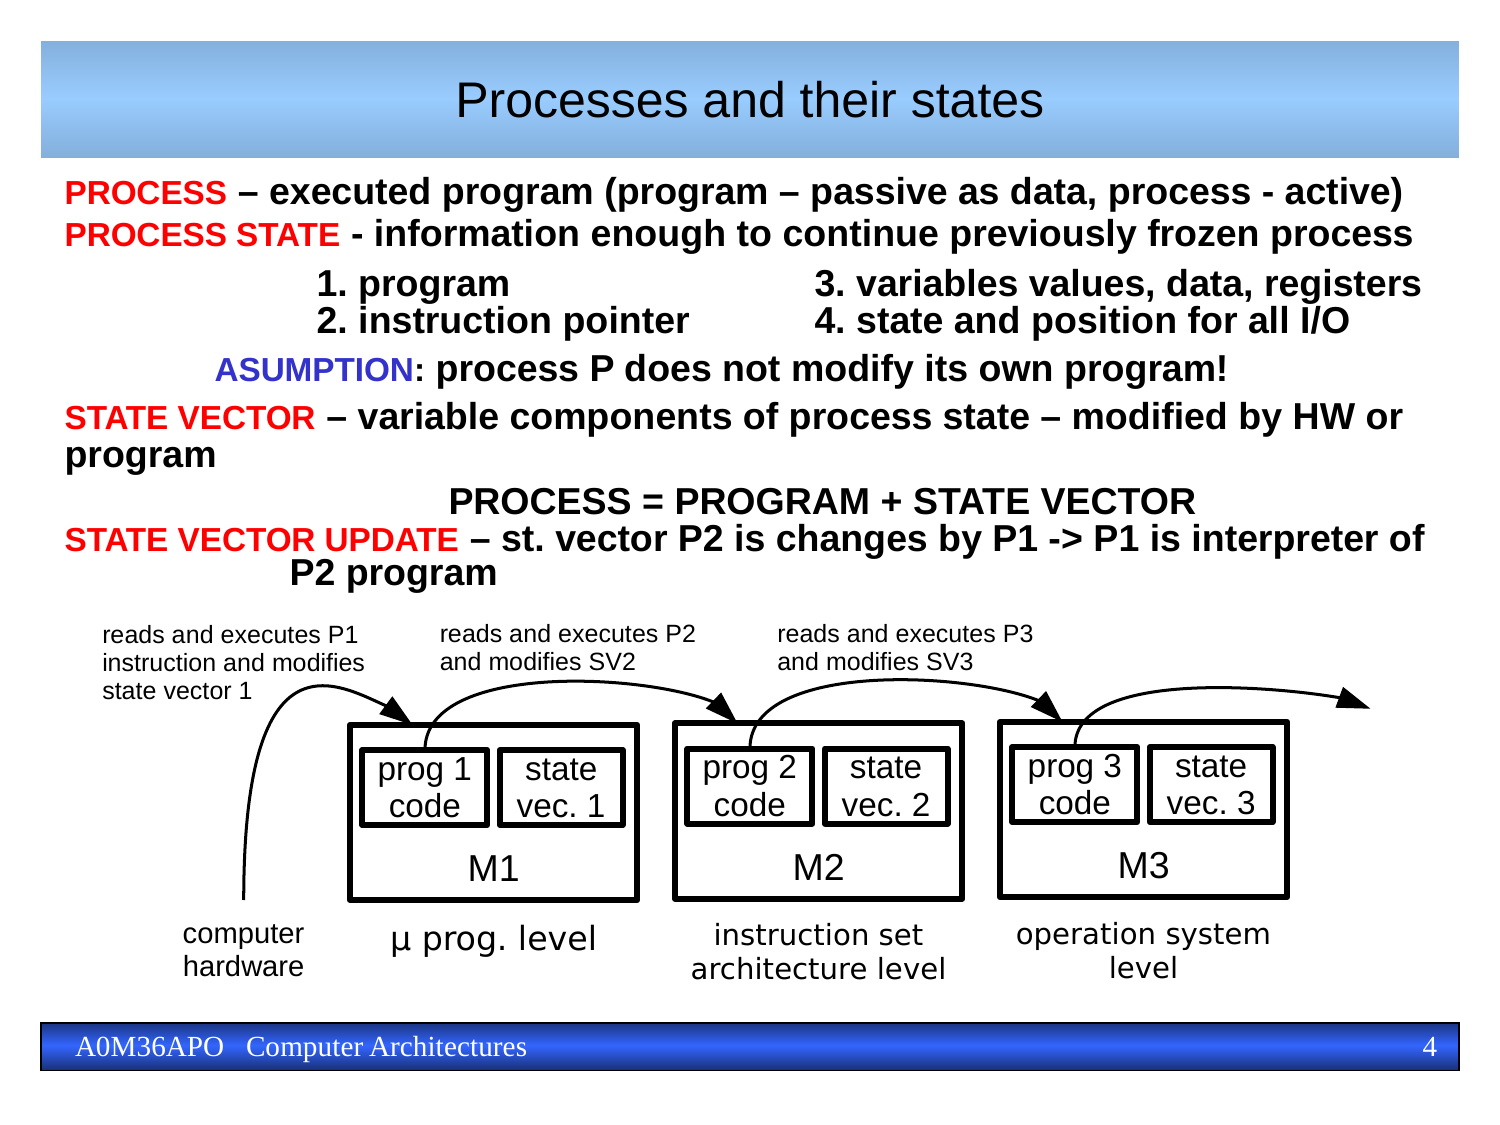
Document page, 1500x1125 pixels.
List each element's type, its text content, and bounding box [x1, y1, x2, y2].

text_box μ prog. level [349, 912, 638, 966]
text_box reads and executes P2 and modifies SV2 [425, 612, 738, 712]
text_box prog 1 code [362, 750, 488, 826]
text_box prog 2 code [687, 748, 813, 824]
text_box reads and executes P1 instruction and modifies state vector 1 [87, 613, 400, 713]
title Processes and their states [41, 41, 1459, 158]
text_box reads and executes P3 and modifies SV3 [762, 612, 1075, 712]
text_box M1 [349, 724, 638, 901]
text_box prog 3 code [1012, 747, 1138, 823]
text_box state vec. 3 [1149, 747, 1273, 823]
text_box operation system level [999, 909, 1288, 993]
text_box PROCESS – executed program (program – passive as data, process - active) PROCESS STATE - information enough to continue previously frozen process 1. program 3. variables values, data, registers 2. instruction pointer 4. state and position for all I/O ASUMPTION: process P does not modify its own program! STATE VECTOR – variable components of process state – modified by HW or program PROCESS = PROGRAM + STATE VECTOR STATE VECTOR UPDATE – st. vector P2 is changes by P1 -> P1 is interpreter of P2 program [49, 176, 1450, 700]
text_box instruction set architecture level [674, 910, 963, 995]
text_box M3 [999, 722, 1288, 898]
text_box state vec. 1 [499, 750, 623, 826]
text_box computer hardware [150, 900, 338, 1000]
text_box state vec. 2 [824, 748, 948, 824]
text_box M2 [674, 723, 963, 899]
